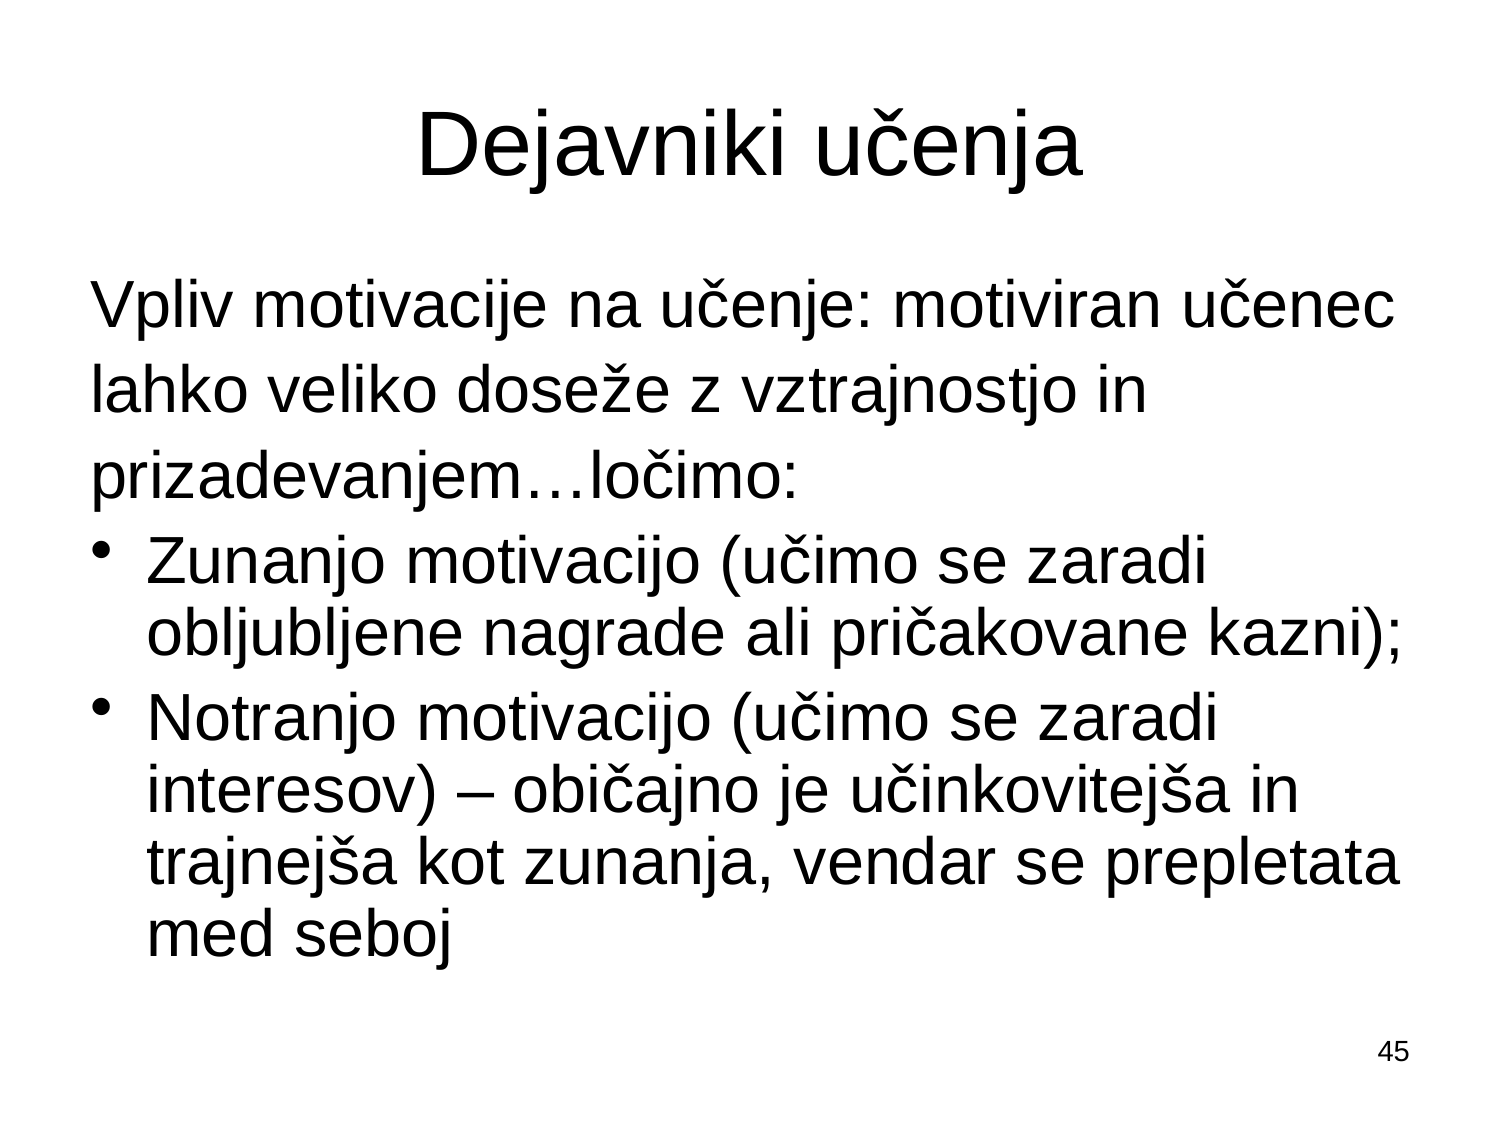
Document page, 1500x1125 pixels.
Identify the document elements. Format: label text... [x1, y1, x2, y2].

list Vpliv motivacije na učenje: motiviran učenec lahko veliko doseže z vztrajnostjo in prizadevanjem…ločimo: Zunanjo motivacijo (učimo se zaradi obljubljene nagrade ali pričakovane kazni); Notranjo motivacijo (učimo se zaradi interesov) – običajno je učinkovitejša in trajnejša kot zunanja, vendar se prepletata med seboj [75, 262, 1425, 1005]
slide_number <number> [1074, 1024, 1425, 1103]
title Dejavniki učenja [75, 45, 1425, 233]
